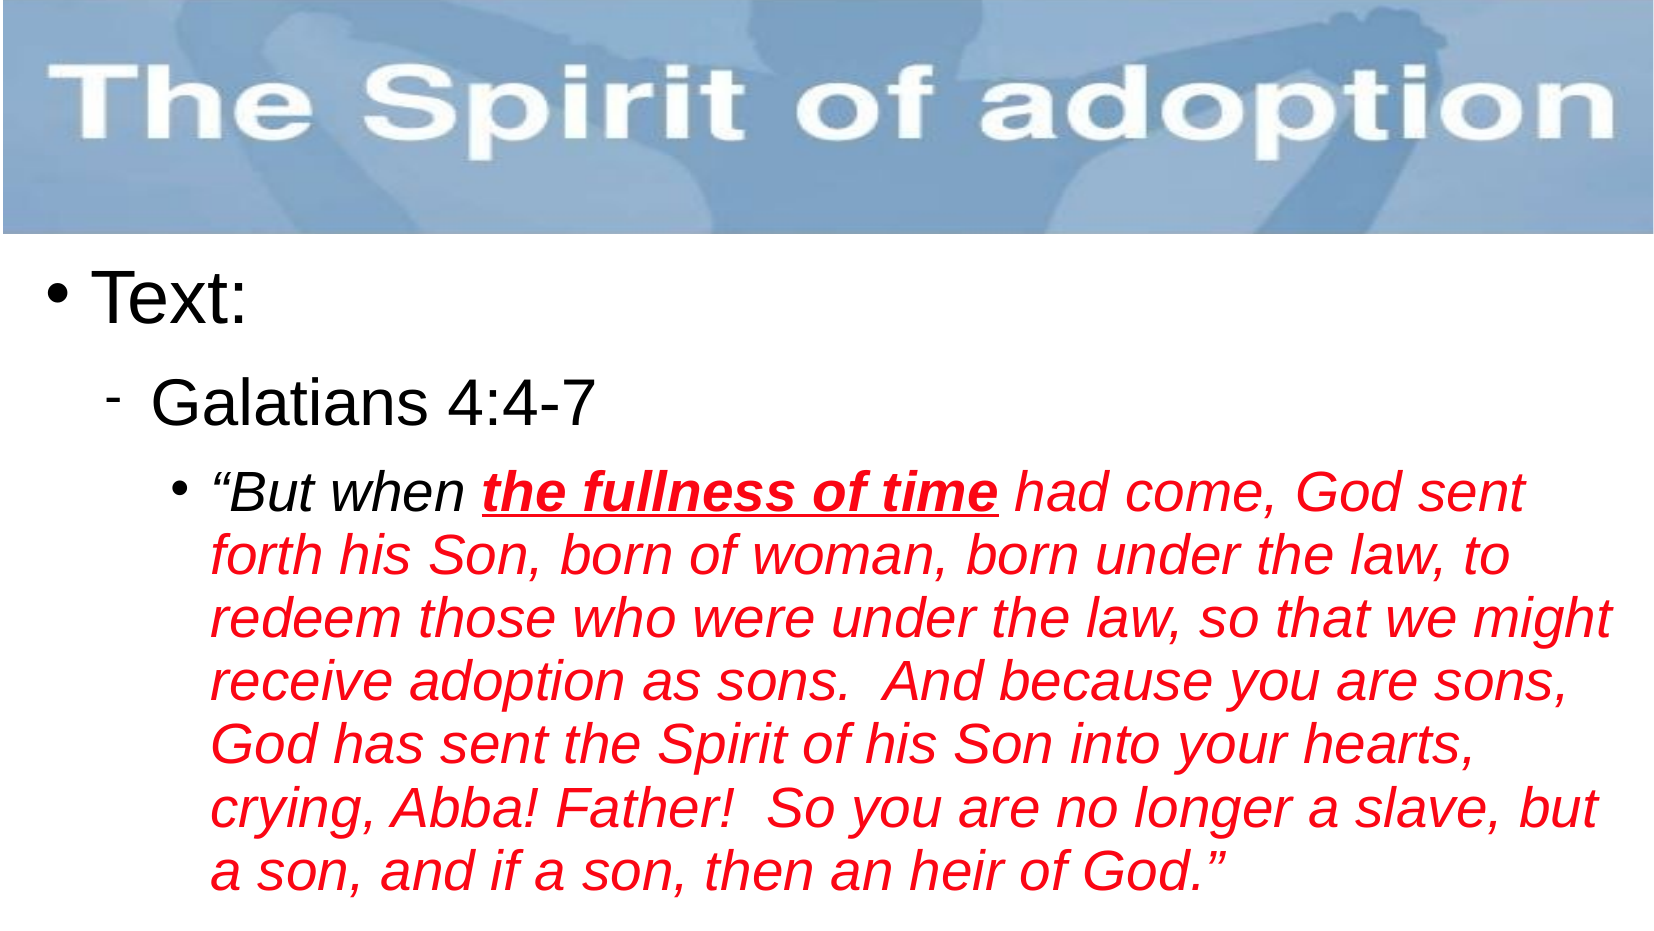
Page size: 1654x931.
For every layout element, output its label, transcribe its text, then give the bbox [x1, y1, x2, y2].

text_box Text: Galatians 4:4-7 “But when the fullness of time had come, God sent forth his Son, born of woman, born under the law, to redeem those who were under the law, so that we might receive adoption as sons. And because you are sons, God has sent the Spirit of his Son into your hearts, crying, Abba! Father! So you are no longer a slave, but a son, and if a son, then an heir of God.” [29, 254, 1620, 915]
picture [0, 0, 1654, 234]
